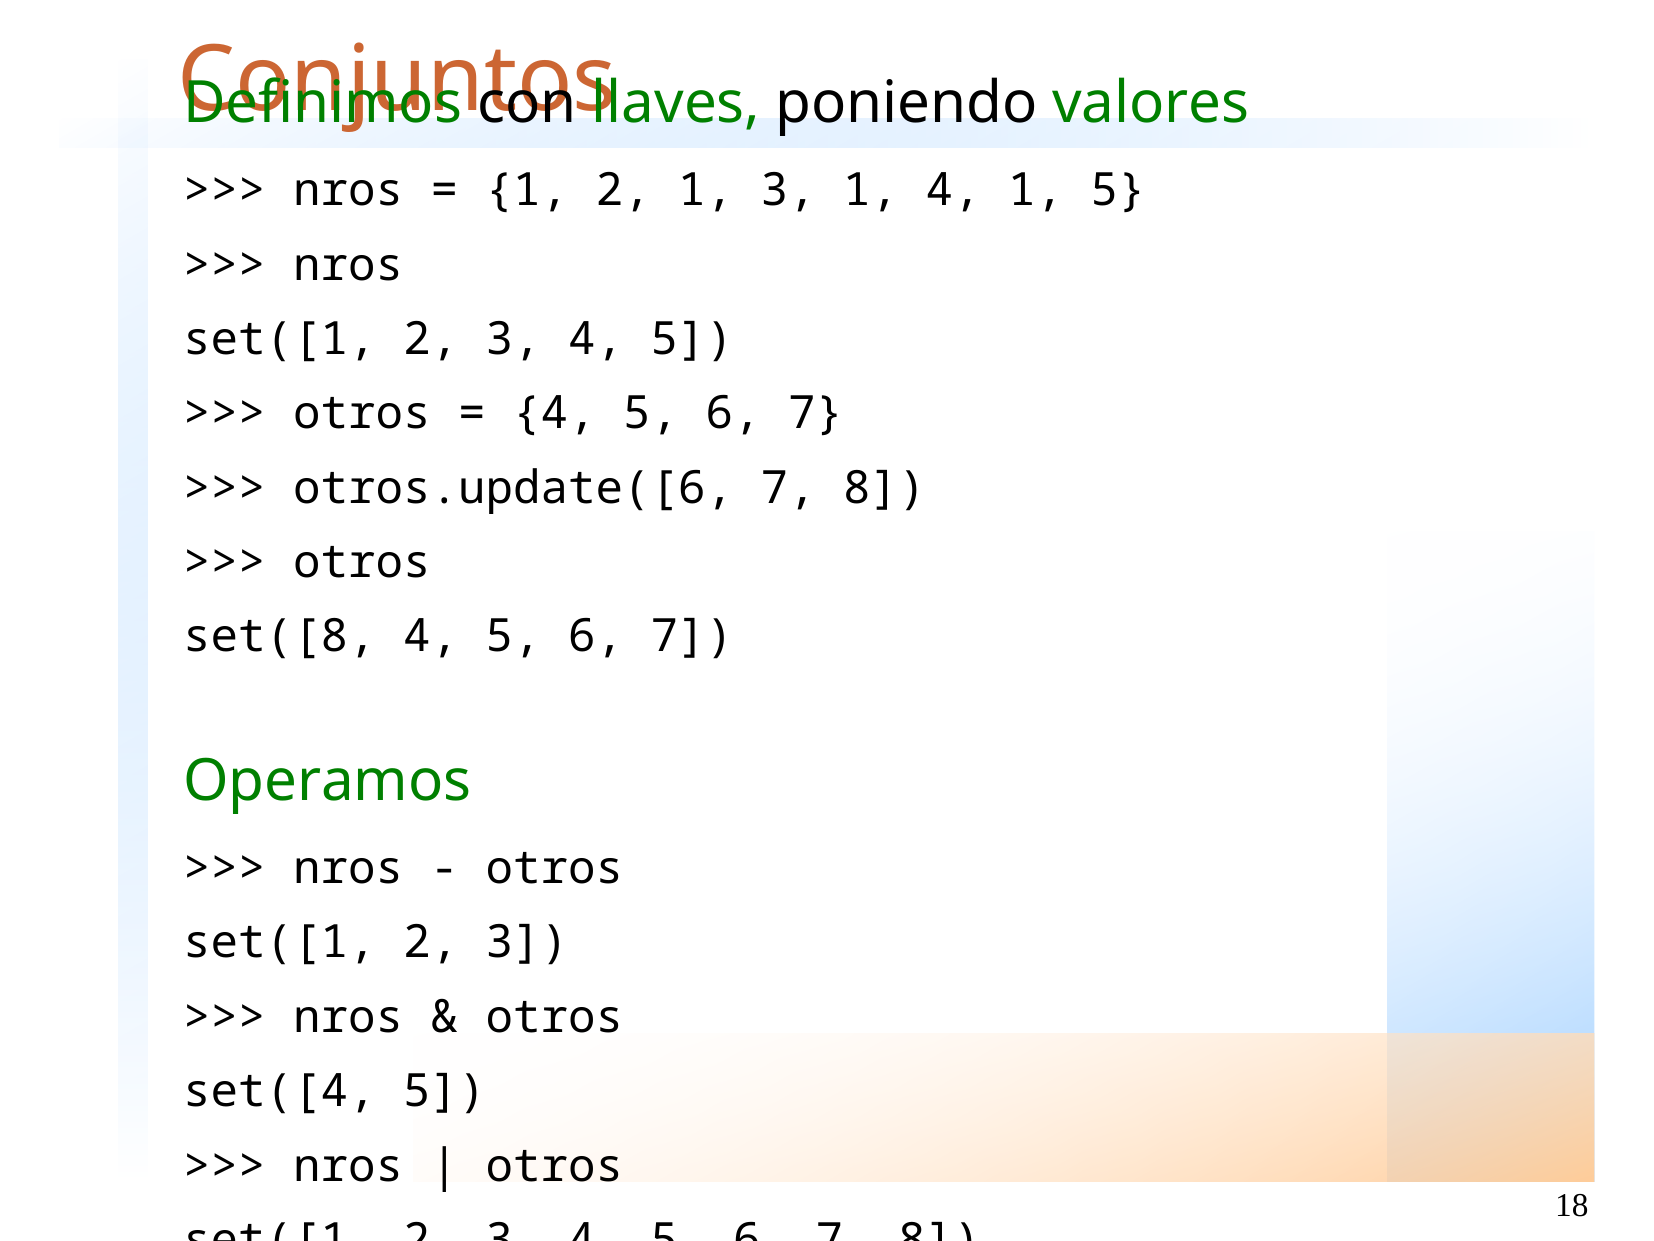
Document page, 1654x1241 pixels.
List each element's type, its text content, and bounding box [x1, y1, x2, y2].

text_box Definimos con llaves, poniendo valores >>> nros = {1, 2, 1, 3, 1, 4, 1, 5} >>> nros set([1, 2, 3, 4, 5]) >>> otros = {4, 5, 6, 7} >>> otros.update([6, 7, 8]) >>> otros set([8, 4, 5, 6, 7]) Operamos >>> nros - otros set([1, 2, 3]) >>> nros & otros set([4, 5]) >>> nros | otros set([1, 2, 3, 4, 5, 6, 7, 8]) [147, 147, 1595, 1182]
title Conjuntos [177, 0, 1595, 147]
